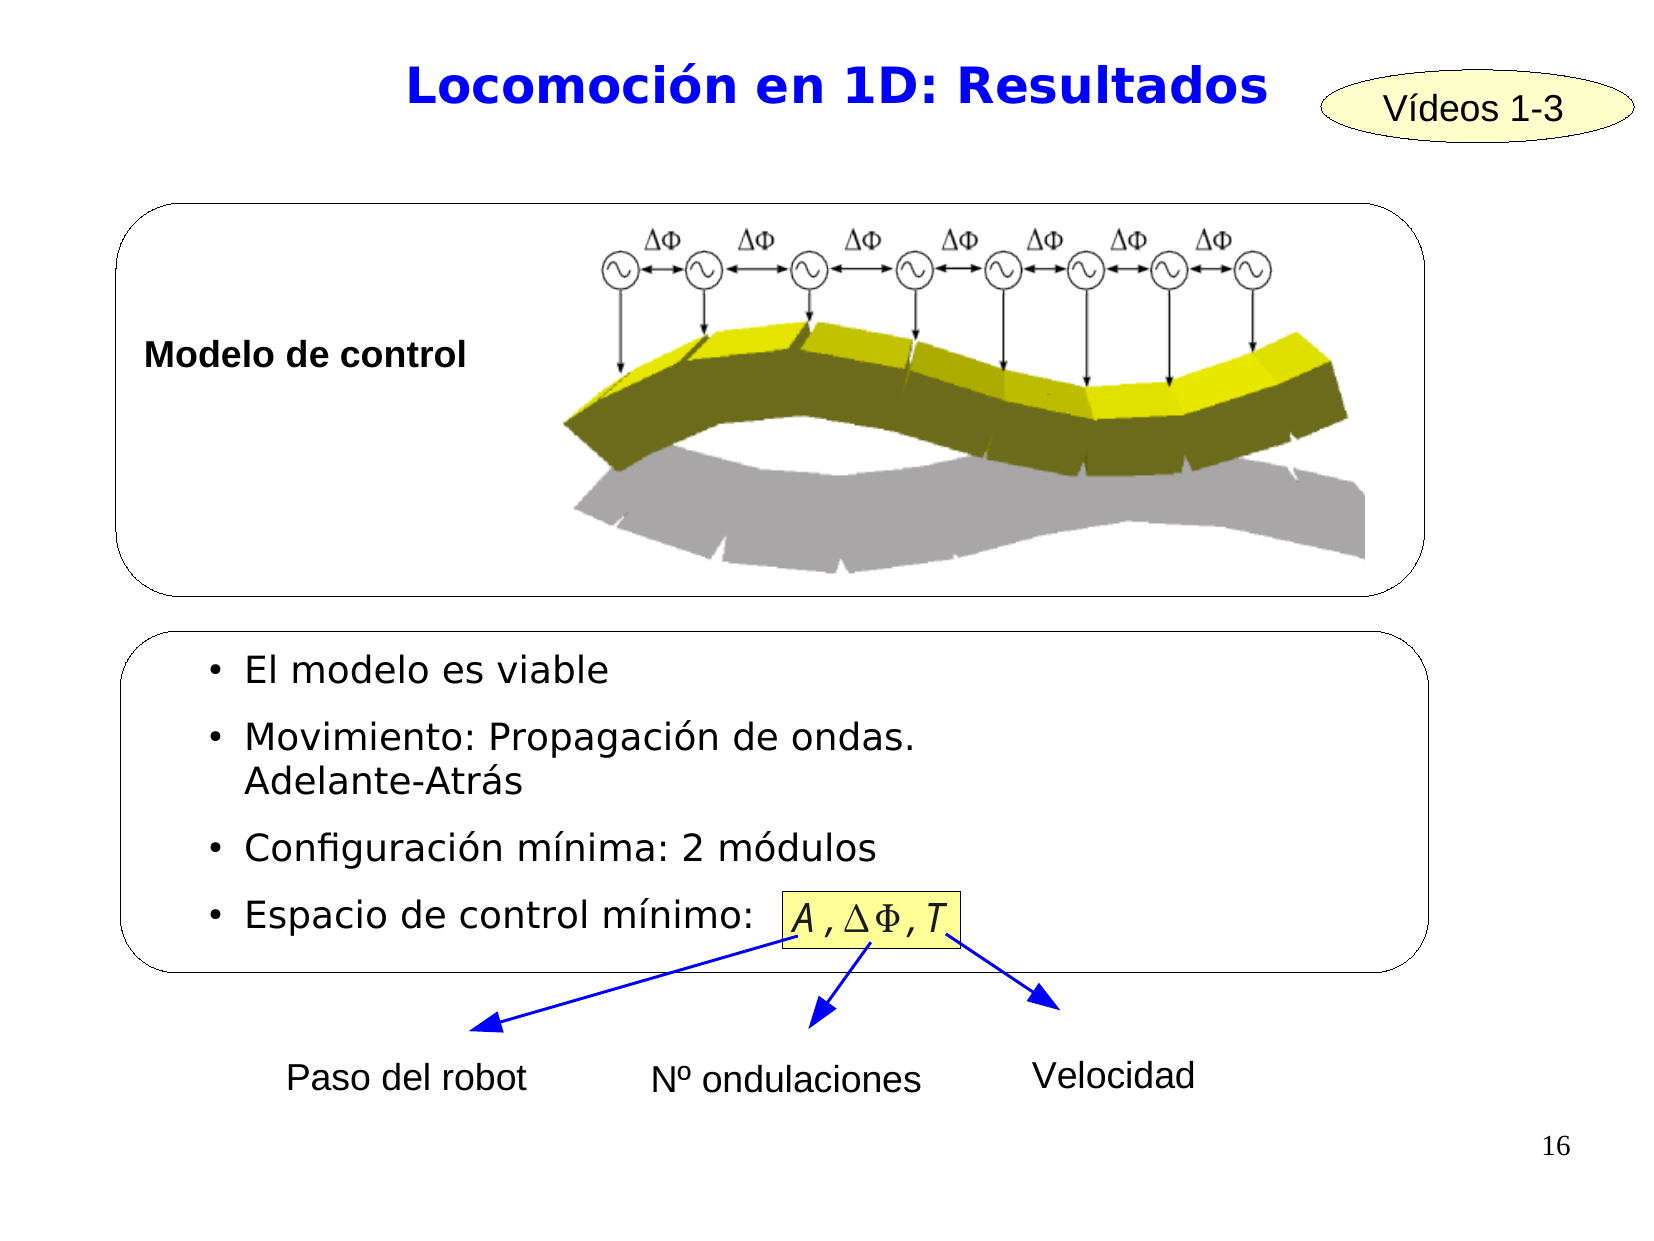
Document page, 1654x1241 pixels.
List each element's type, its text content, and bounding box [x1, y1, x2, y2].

text_box El modelo es viable Movimiento: Propagación de ondas. Adelante-Atrás Configuración mínima: 2 módulos Espacio de control mínimo: [158, 641, 1119, 945]
text_box Nº ondulaciones [635, 1050, 937, 1108]
chart [780, 893, 958, 942]
text_box [1320, 80, 1368, 133]
text_box Locomoción en 1D: Resultados [390, 49, 1285, 123]
text_box [1393, 137, 1562, 143]
text_box [869, 942, 961, 949]
text_box [782, 891, 961, 941]
text_box [782, 942, 868, 949]
picture [546, 228, 1365, 582]
text_box Vídeos 1-3 [1368, 79, 1579, 137]
text_box Paso del robot [271, 1048, 543, 1106]
text_box Modelo de control [129, 325, 483, 383]
text_box [1373, 69, 1635, 135]
text_box Velocidad [1017, 1046, 1211, 1104]
